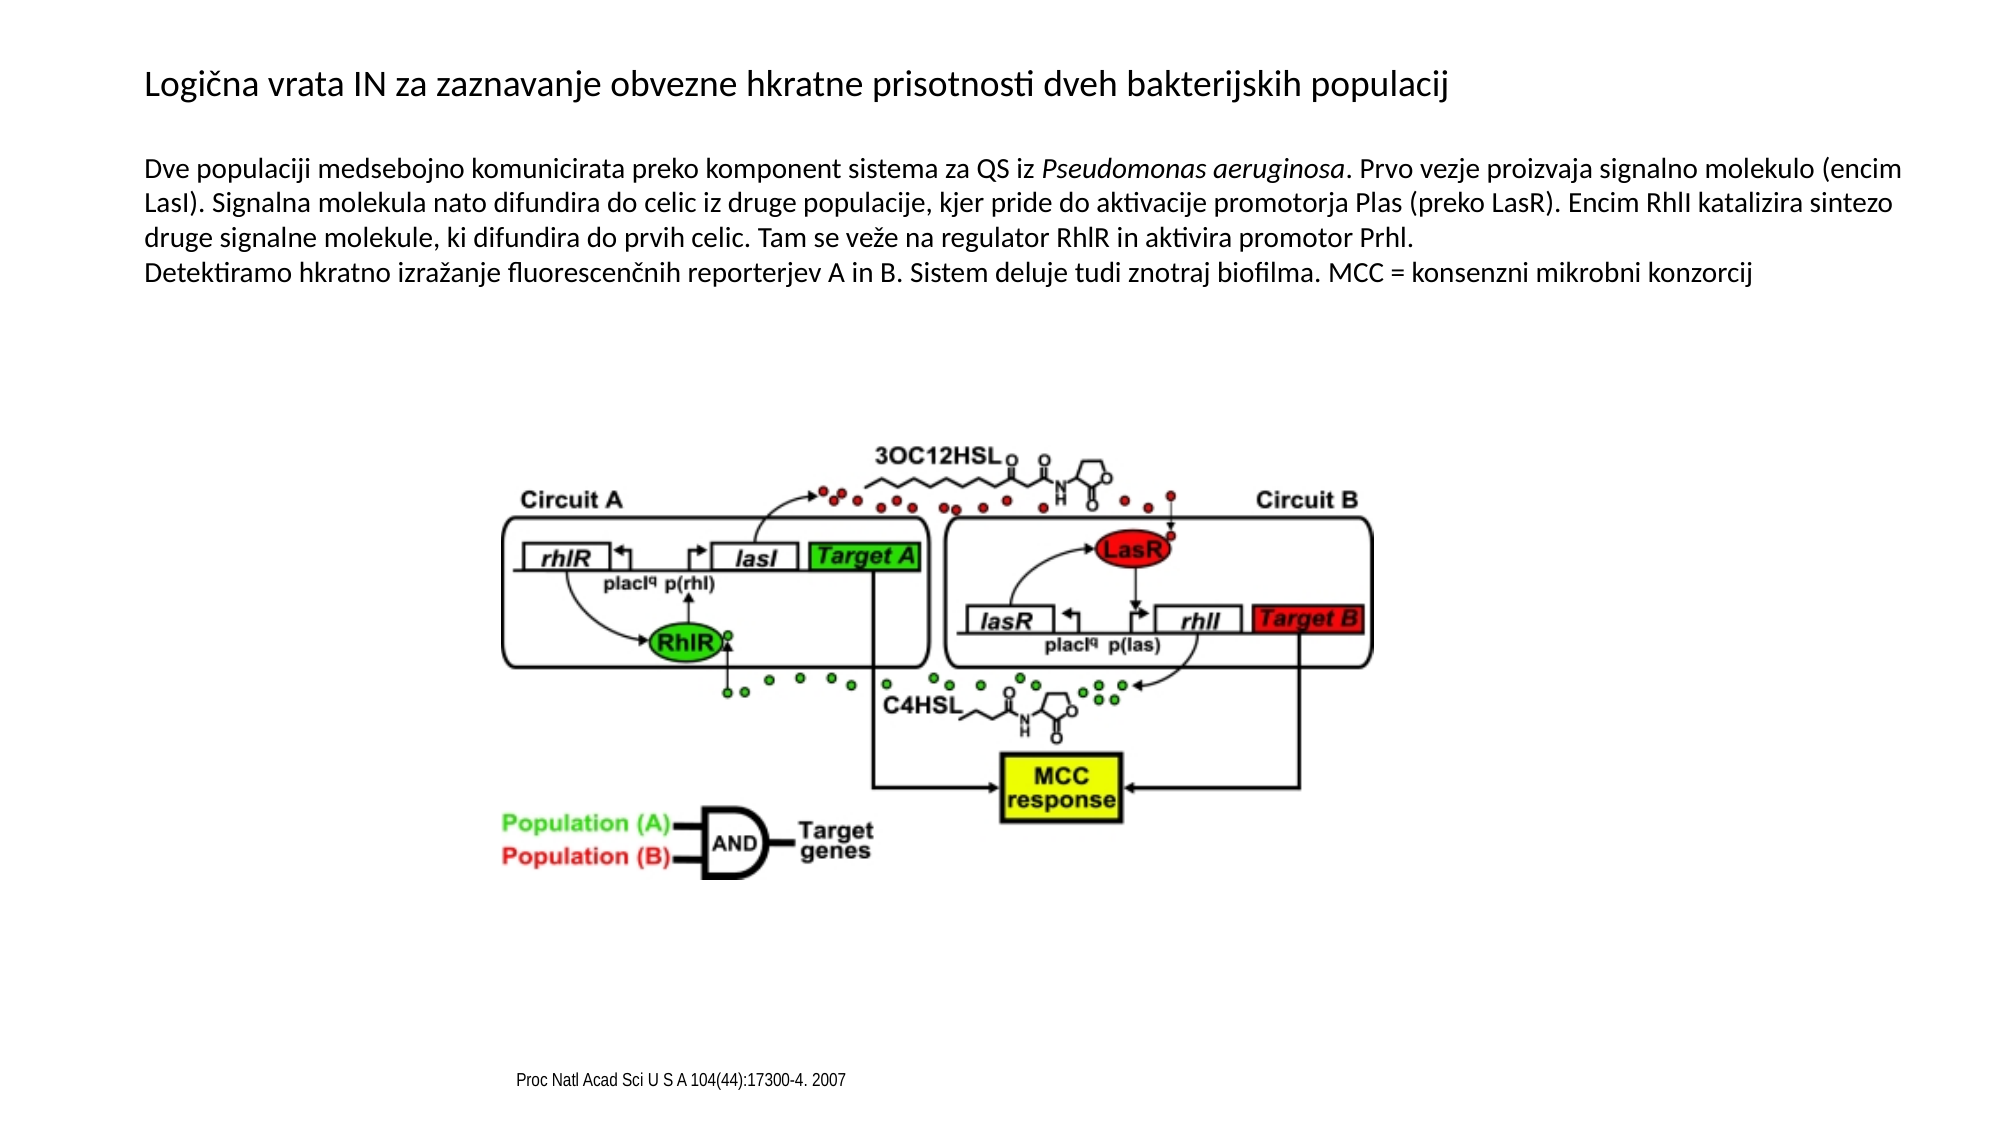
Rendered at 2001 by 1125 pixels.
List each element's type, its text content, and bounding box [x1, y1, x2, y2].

picture [501, 445, 1374, 880]
text_box Proc Natl Acad Sci U S A 104(44):17300-4. 2007 [501, 1060, 1502, 1098]
text_box Logična vrata IN za zaznavanje obvezne hkratne prisotnosti dveh bakterijskih populacij Dve populaciji medsebojno komunicirata preko komponent sistema za QS iz Pseudomonas aeruginosa. Prvo vezje proizvaja signalno molekulo (encim LasI). Signalna molekula nato difundira do celic iz druge populacije, kjer pride do aktivacije promotorja Plas (preko LasR). Encim RhlI katalizira sintezo druge signalne molekule, ki difundira do prvih celic. Tam se veže na regulator RhlR in aktivira promotor Prhl. Detektiramo hkratno izražanje fluorescenčnih reporterjev A in B. Sistem deluje tudi znotraj biofilma. MCC = konsenzni mikrobni konzorcij [129, 51, 1977, 297]
